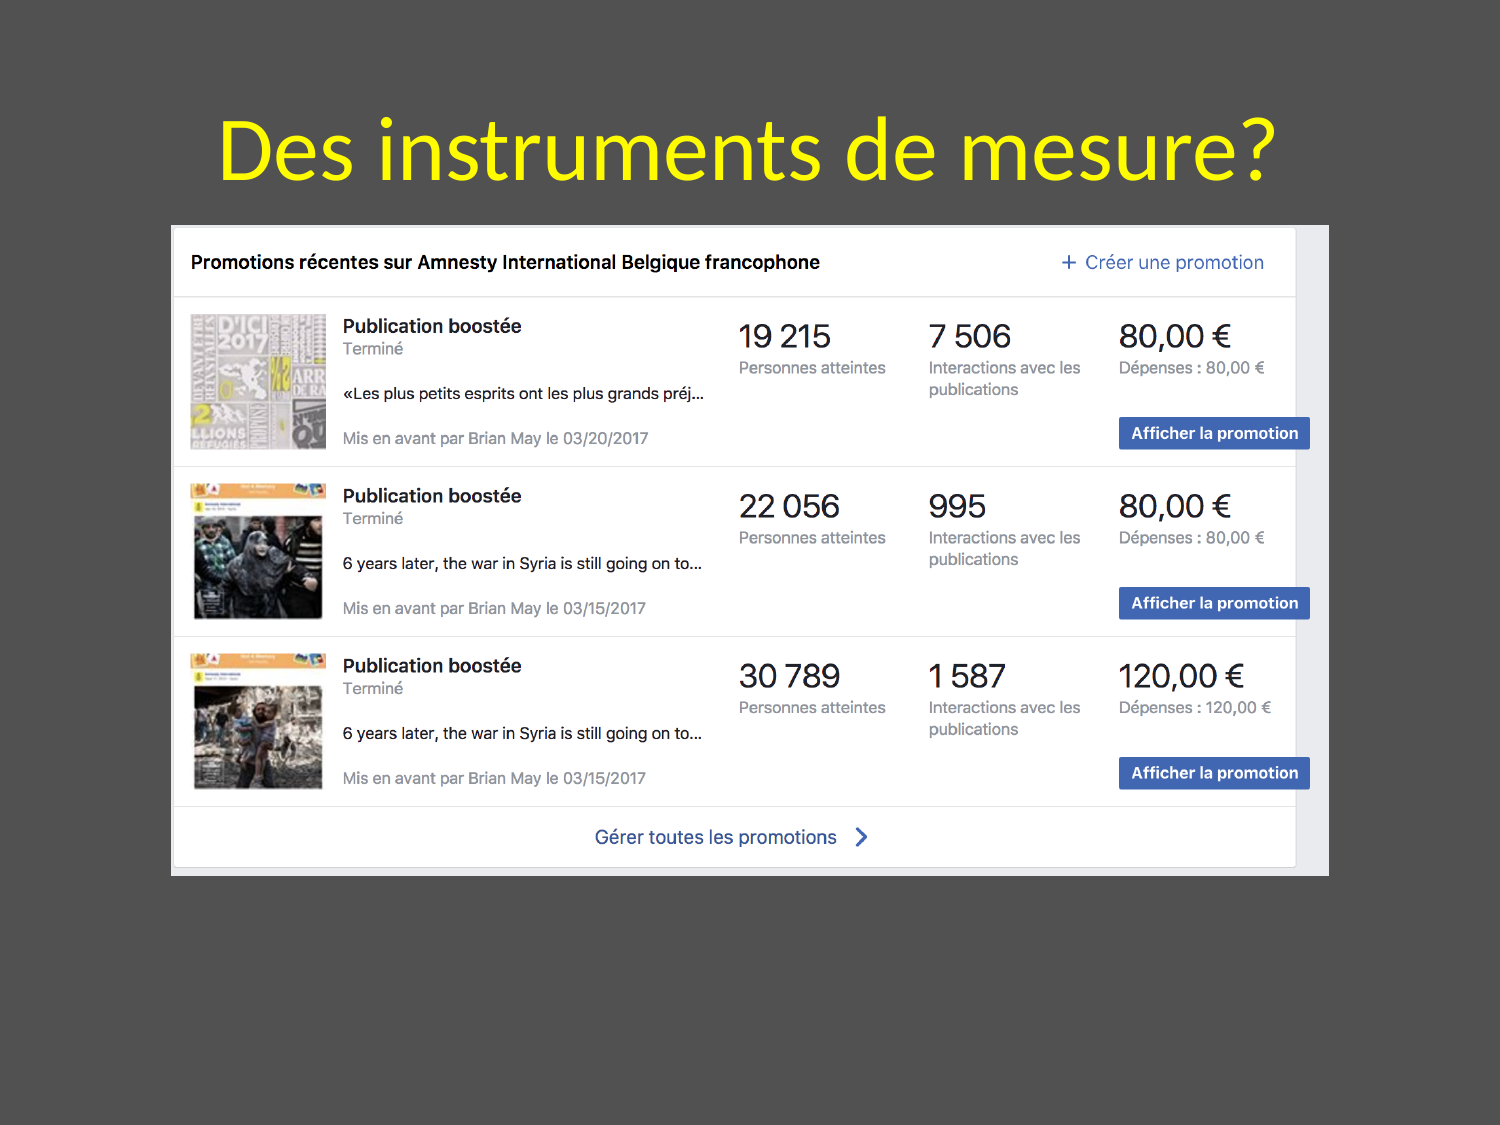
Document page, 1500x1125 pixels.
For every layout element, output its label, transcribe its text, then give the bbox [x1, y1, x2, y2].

picture [171, 225, 1329, 876]
title Des instruments de mesure? [112, 24, 1388, 263]
